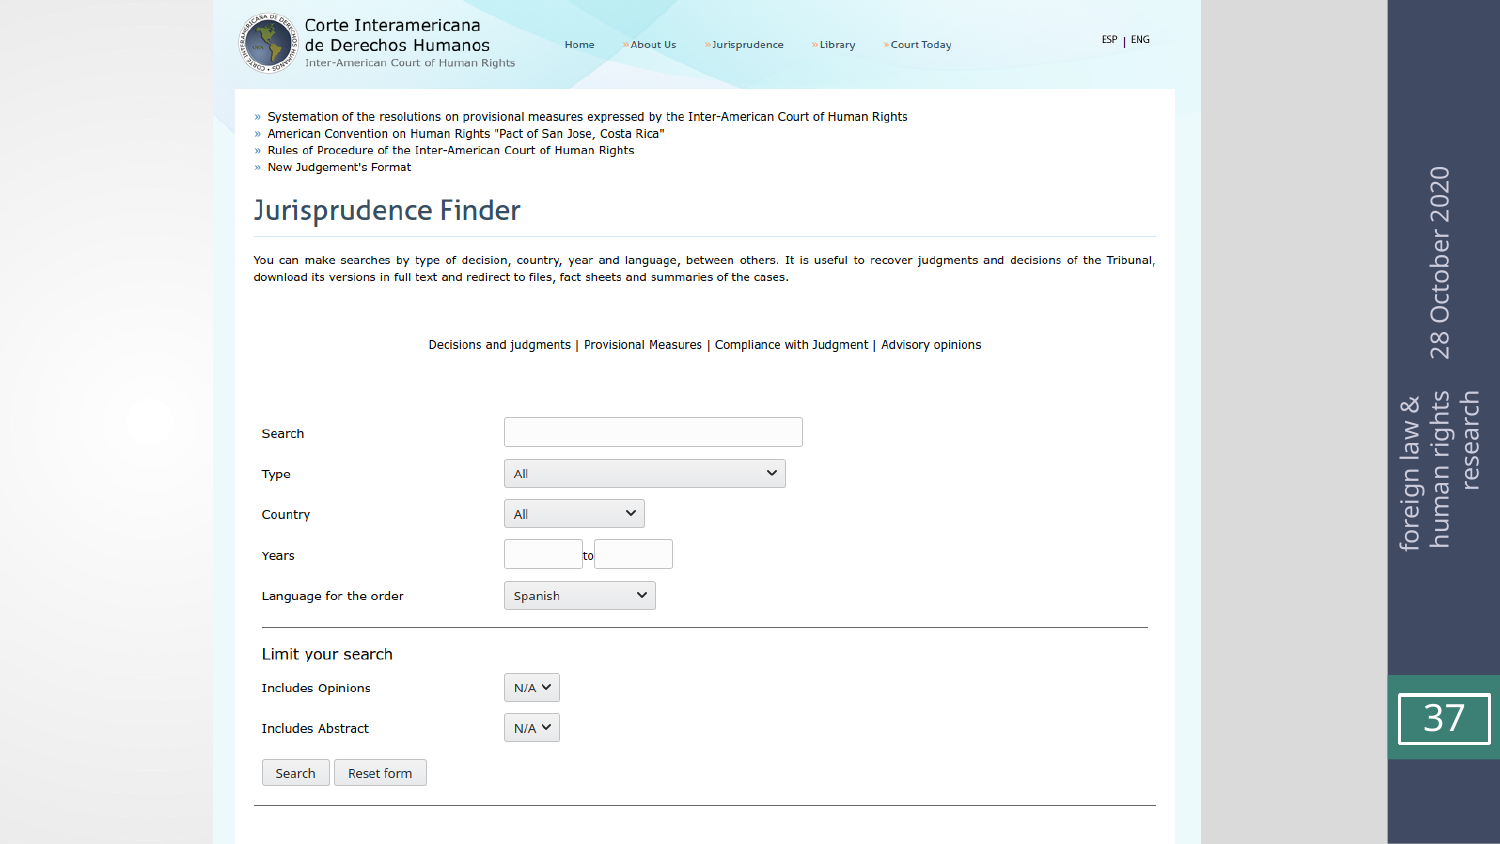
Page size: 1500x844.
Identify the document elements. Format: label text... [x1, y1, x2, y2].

picture [213, 0, 1201, 844]
footer foreign law & human rights research [1408, 375, 1469, 667]
slide_number 28 October 2020 [1408, 75, 1469, 375]
slide_number <number> [1399, 695, 1490, 744]
